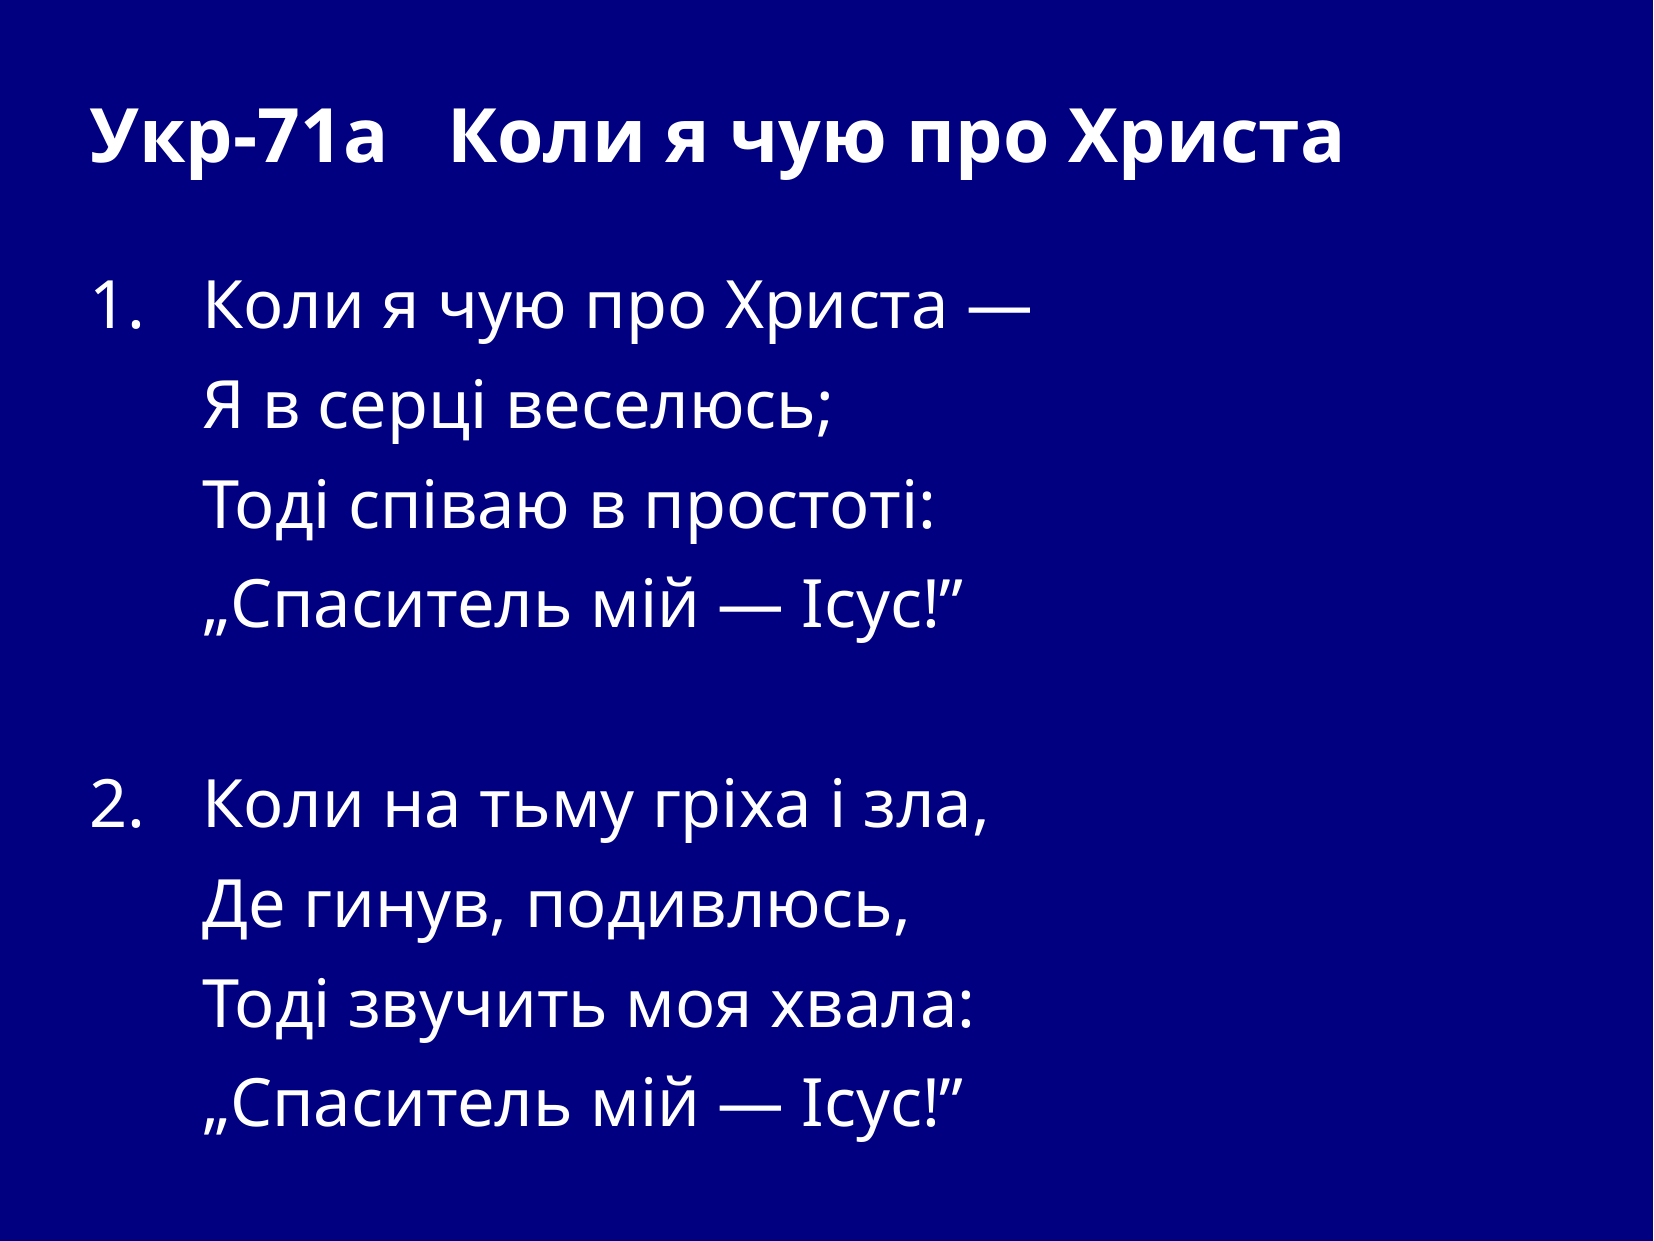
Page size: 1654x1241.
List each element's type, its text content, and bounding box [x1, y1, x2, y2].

text_box 1. Коли я чую про Христа ― Я в серці веселюсь; Тоді співаю в простоті: „Спаситель мій ― Ісус!” 2. Коли на тьму гріха і зла, Де гинув, подивлюсь, Тоді звучить моя хвала: „Спаситель мій ― Ісус!” [75, 188, 1576, 1163]
text_box Укр-71а Коли я чую про Христа [75, 75, 1576, 188]
